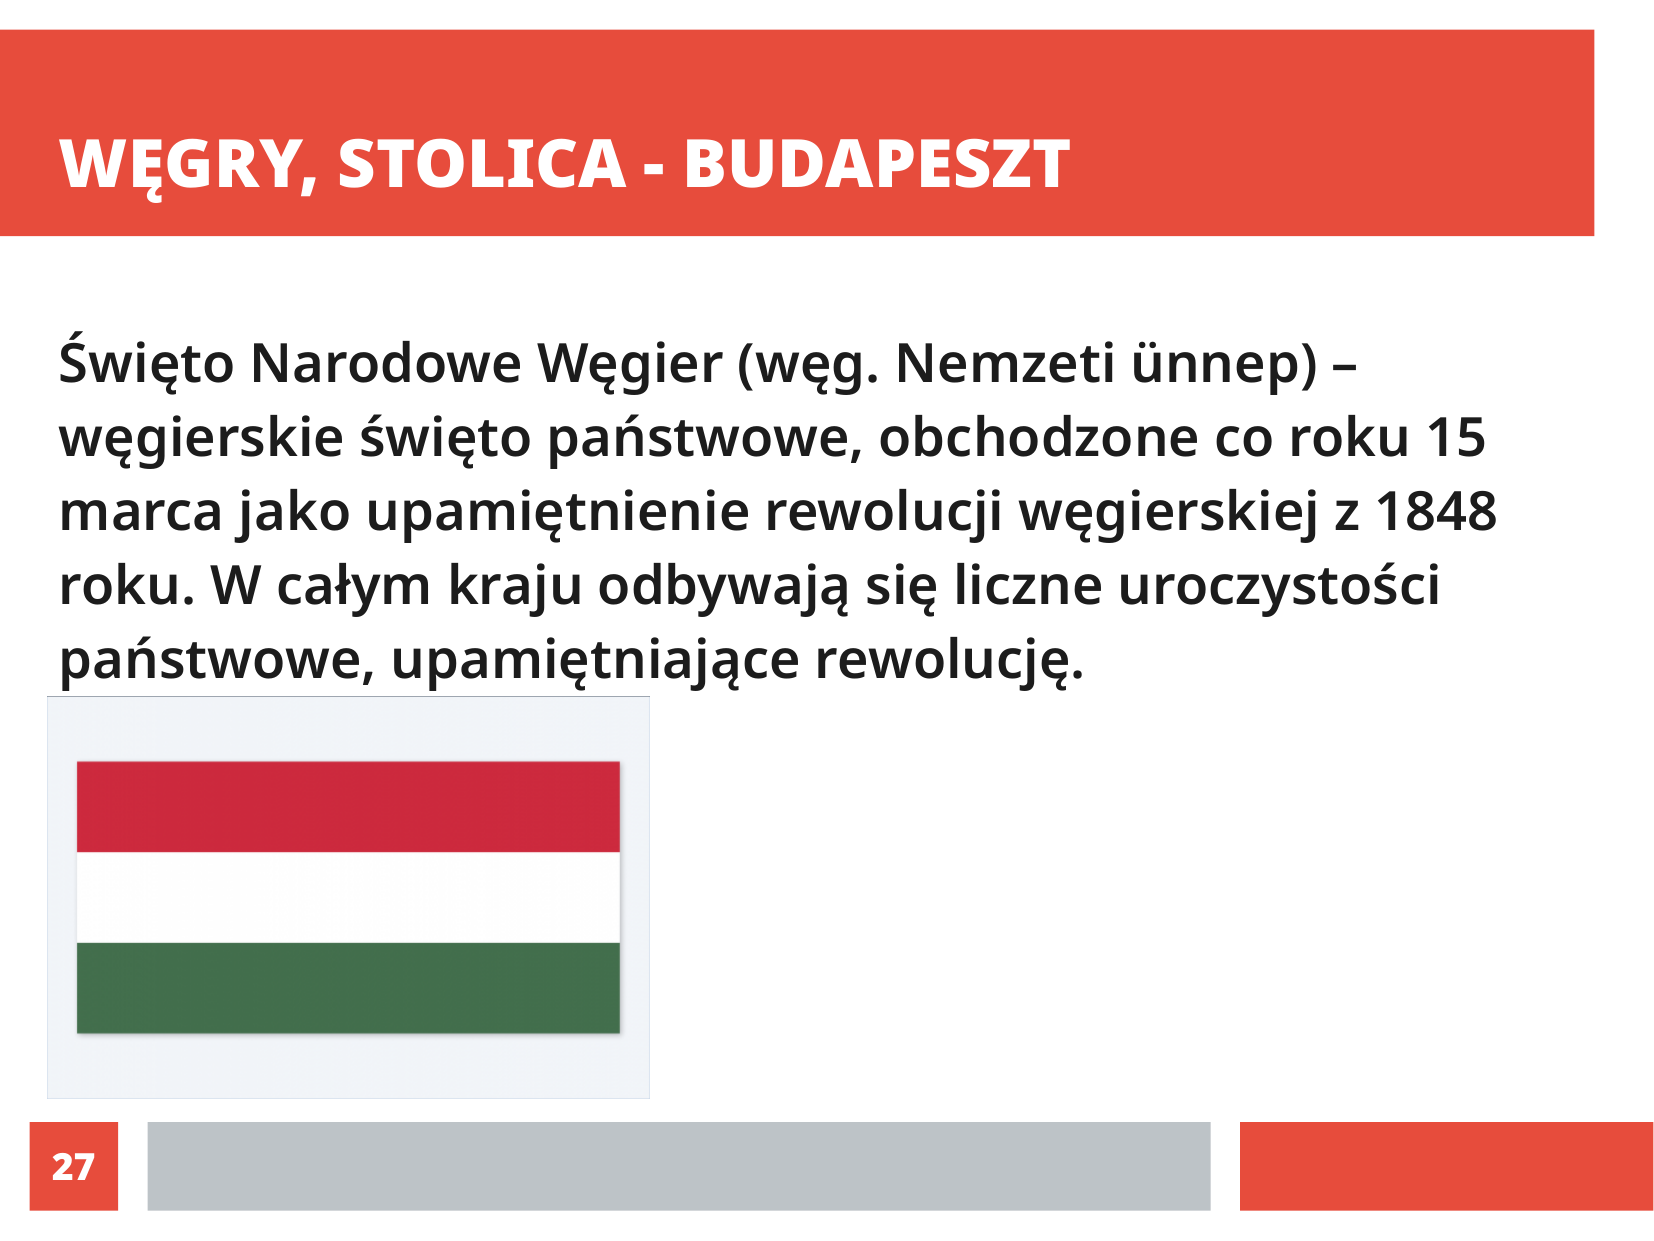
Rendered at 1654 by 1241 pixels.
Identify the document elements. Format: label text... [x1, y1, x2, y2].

list Święto Narodowe Węgier (węg. Nemzeti ünnep) – węgierskie święto państwowe, obchodzone co roku 15 marca jako upamiętnienie rewolucji węgierskiej z 1848 roku. W całym kraju odbywają się liczne uroczystości państwowe, upamiętniające rewolucję. [59, 324, 1565, 1093]
picture [47, 696, 650, 1099]
title WĘGRY, STOLICA - BUDAPESZT [59, 59, 1595, 207]
